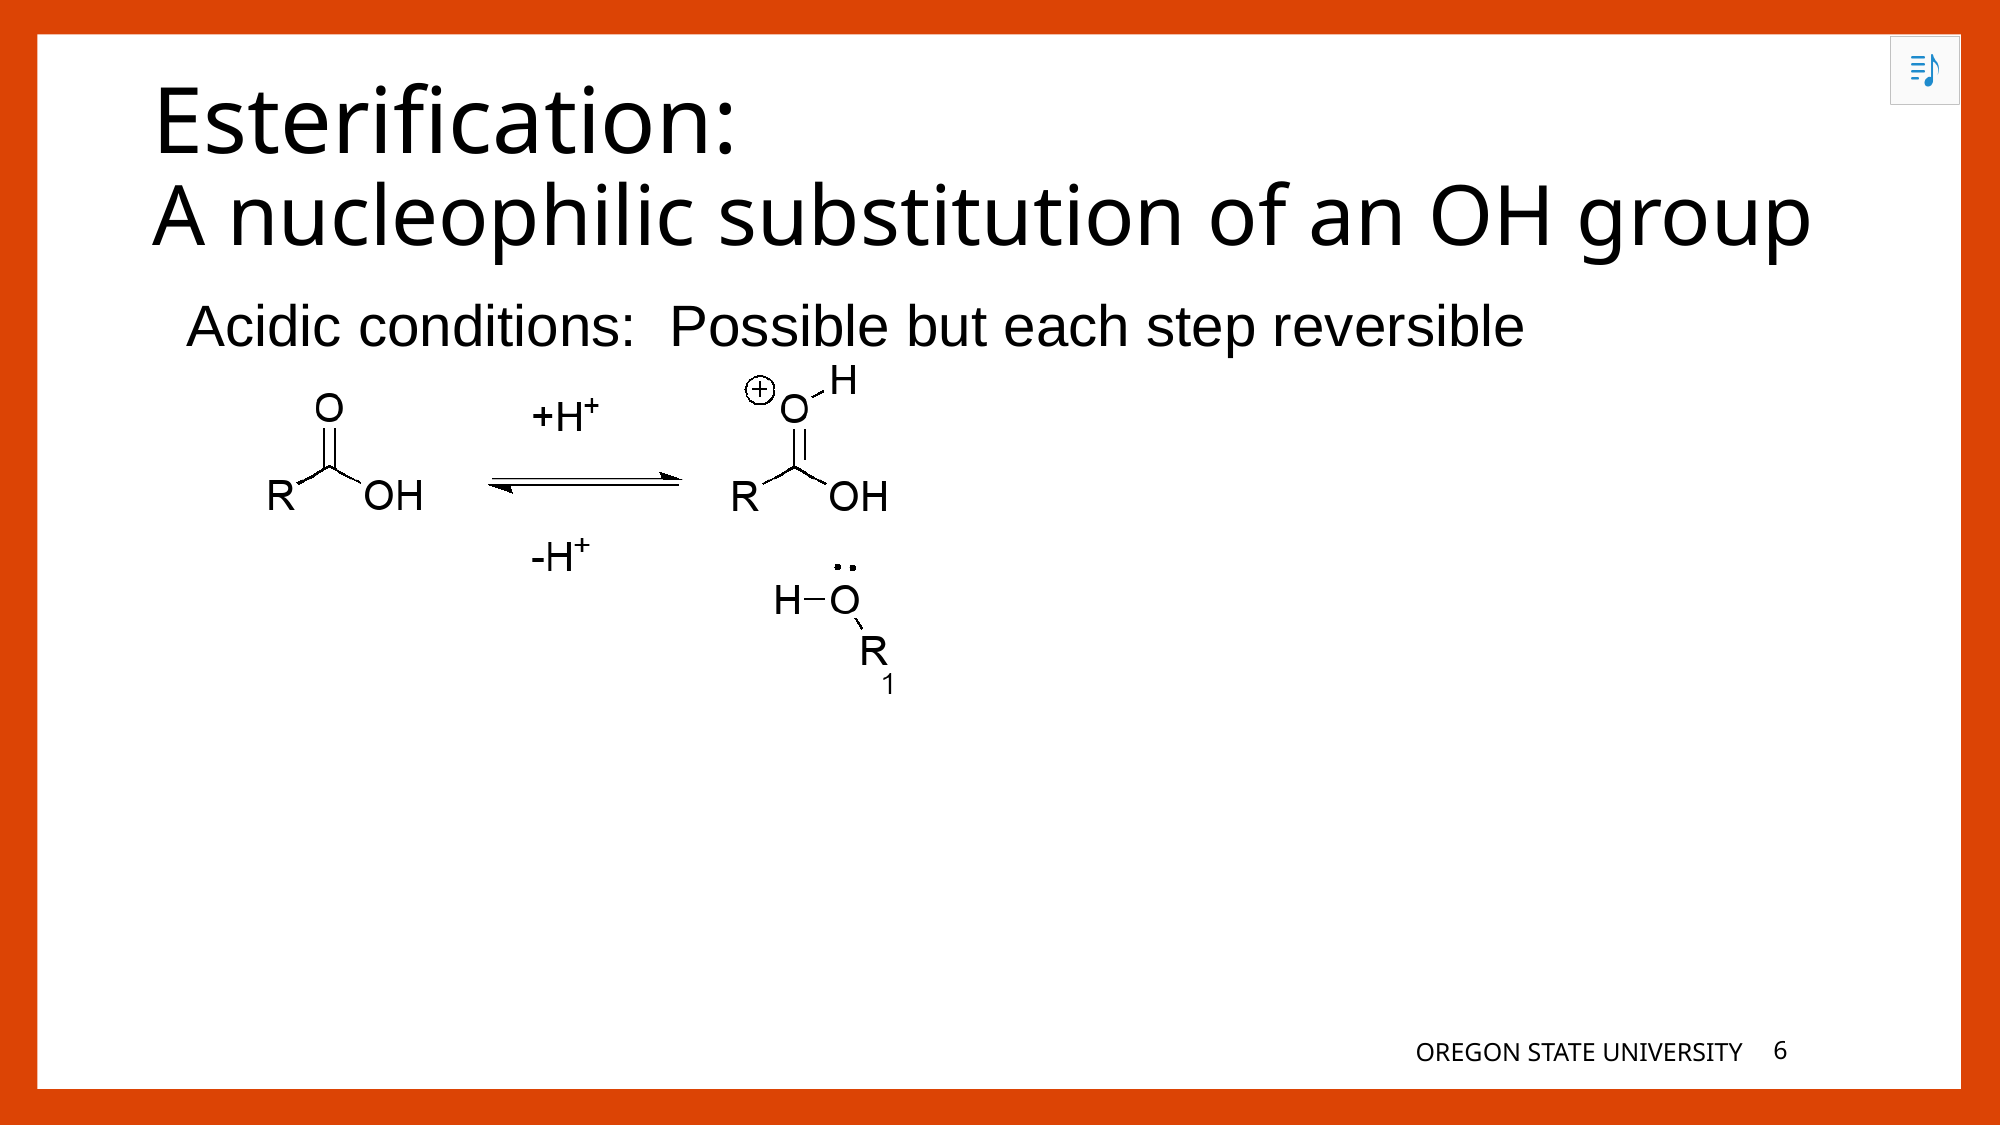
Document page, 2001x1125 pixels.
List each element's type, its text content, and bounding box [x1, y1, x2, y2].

text_box [1890, 34, 1961, 105]
footer OREGON STATE UNIVERSITY [662, 1021, 1758, 1082]
slide_number 1 [1758, 1021, 1863, 1082]
title Esterification: A nucleophilic substitution of an OH group [137, 59, 1863, 278]
picture [210, 347, 1829, 976]
text_box Acidic conditions: Possible but each step reversible [171, 285, 1543, 366]
